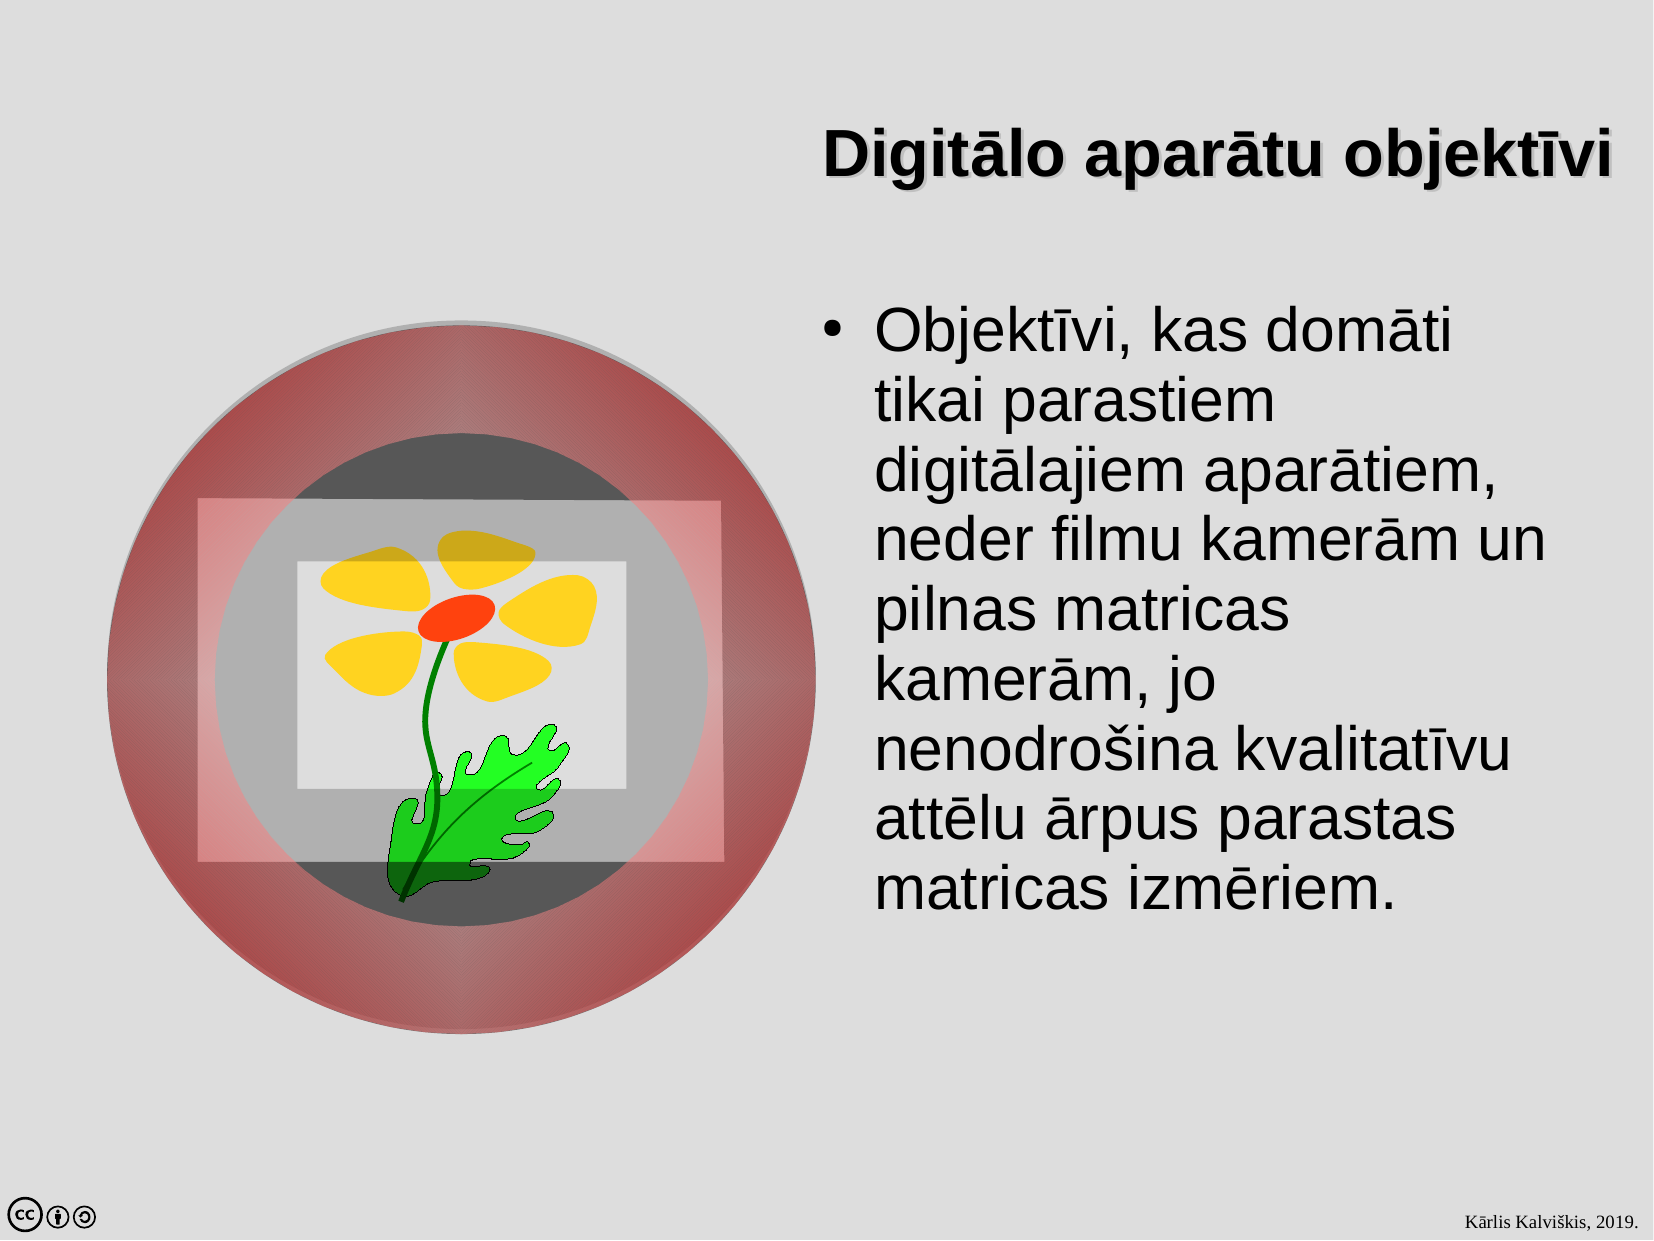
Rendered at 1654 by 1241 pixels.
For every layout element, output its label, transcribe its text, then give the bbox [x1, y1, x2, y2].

title Digitālo aparātu objektīvi [42, 49, 1615, 257]
text_box [107, 320, 816, 1035]
list Objektīvi, kas domāti tikai parastiem digitālajiem aparātiem, neder filmu kamerām un pilnas matricas kamerām, jo nenodrošina kvalitatīvu attēlu ārpus parastas matricas izmēriem. [737, 295, 1569, 1099]
